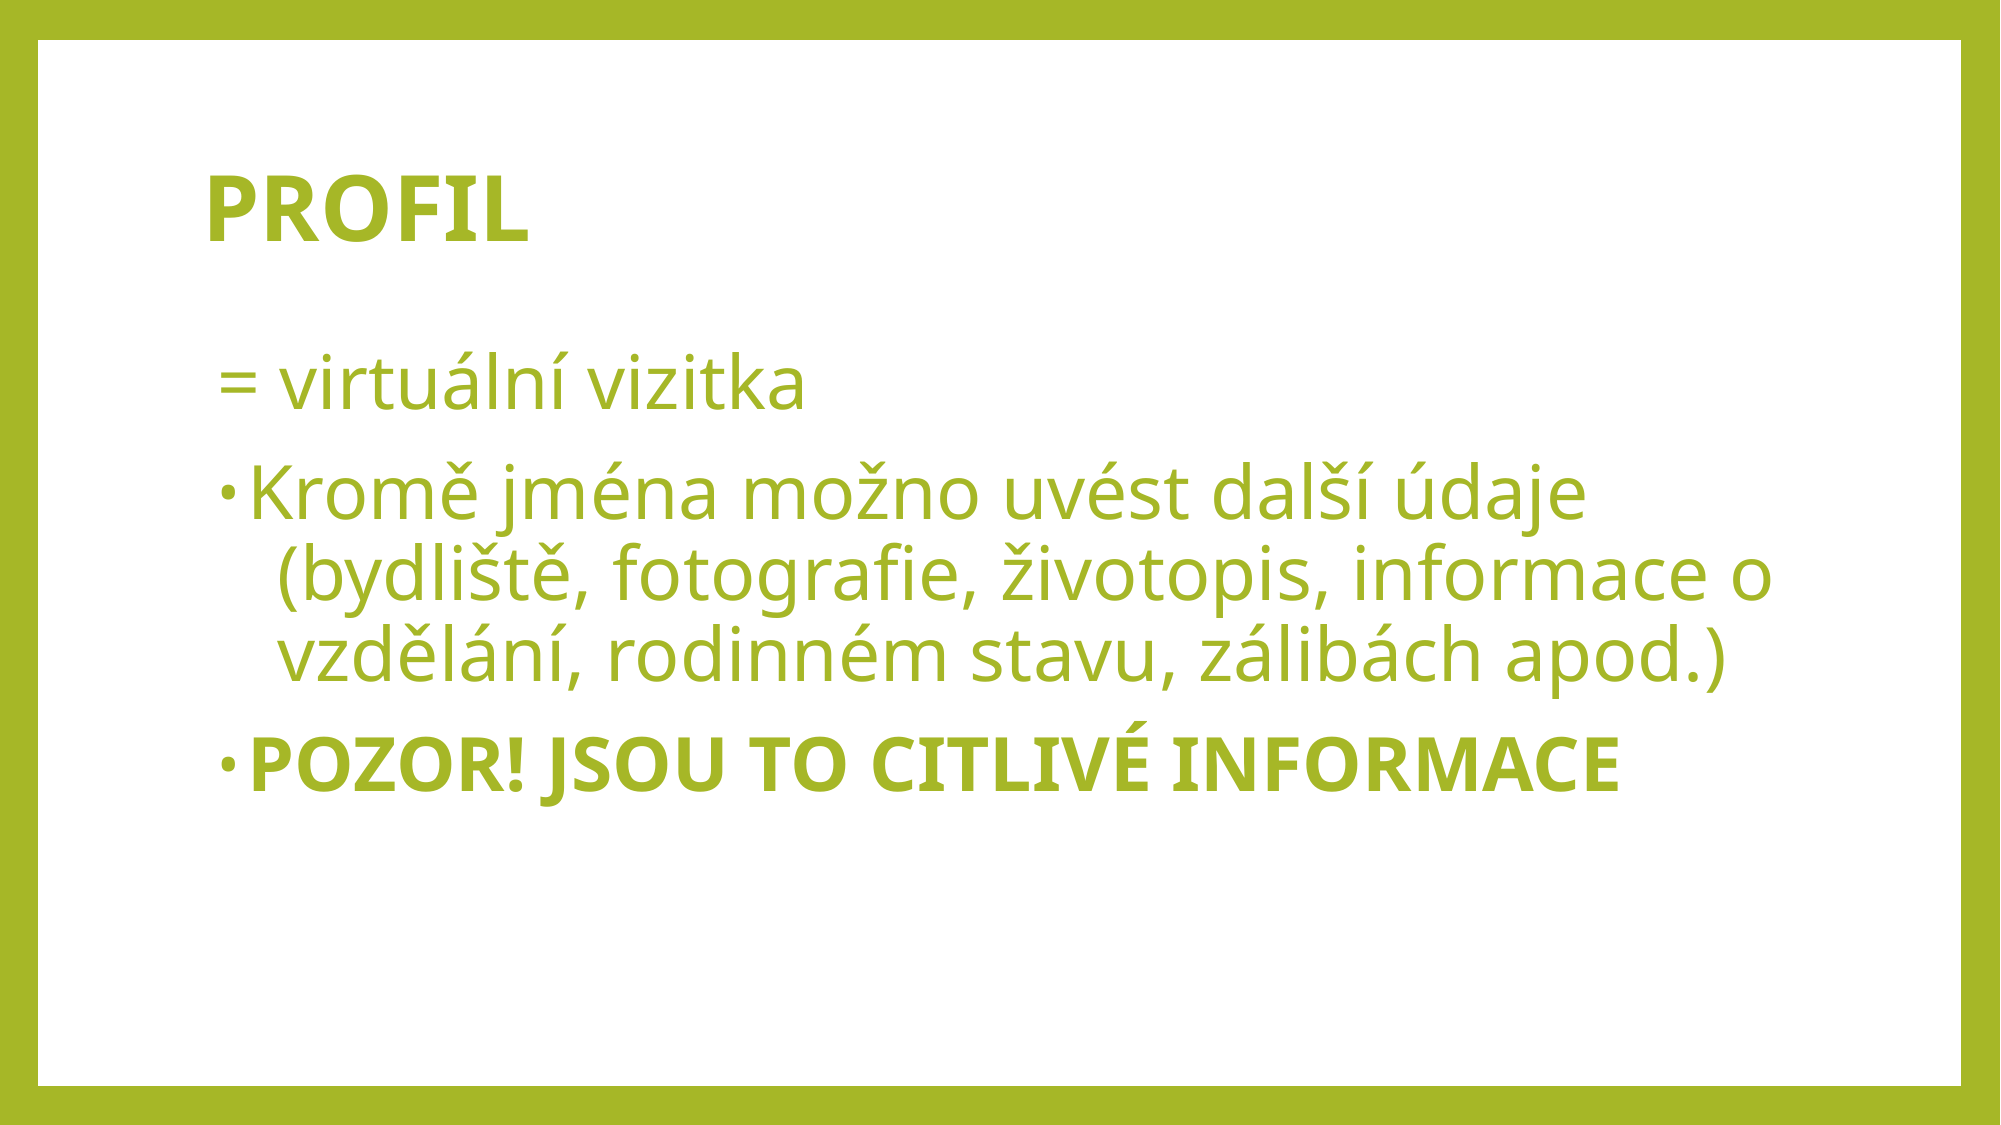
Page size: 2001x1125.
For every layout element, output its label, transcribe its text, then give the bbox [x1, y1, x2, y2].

title PROFIL [187, 99, 1808, 323]
list = virtuální vizitka Kromě jména možno uvést další údaje (bydliště, fotografie, životopis, informace o vzdělání, rodinném stavu, zálibách apod.) POZOR! JSOU TO CITLIVÉ INFORMACE [187, 337, 1808, 1000]
